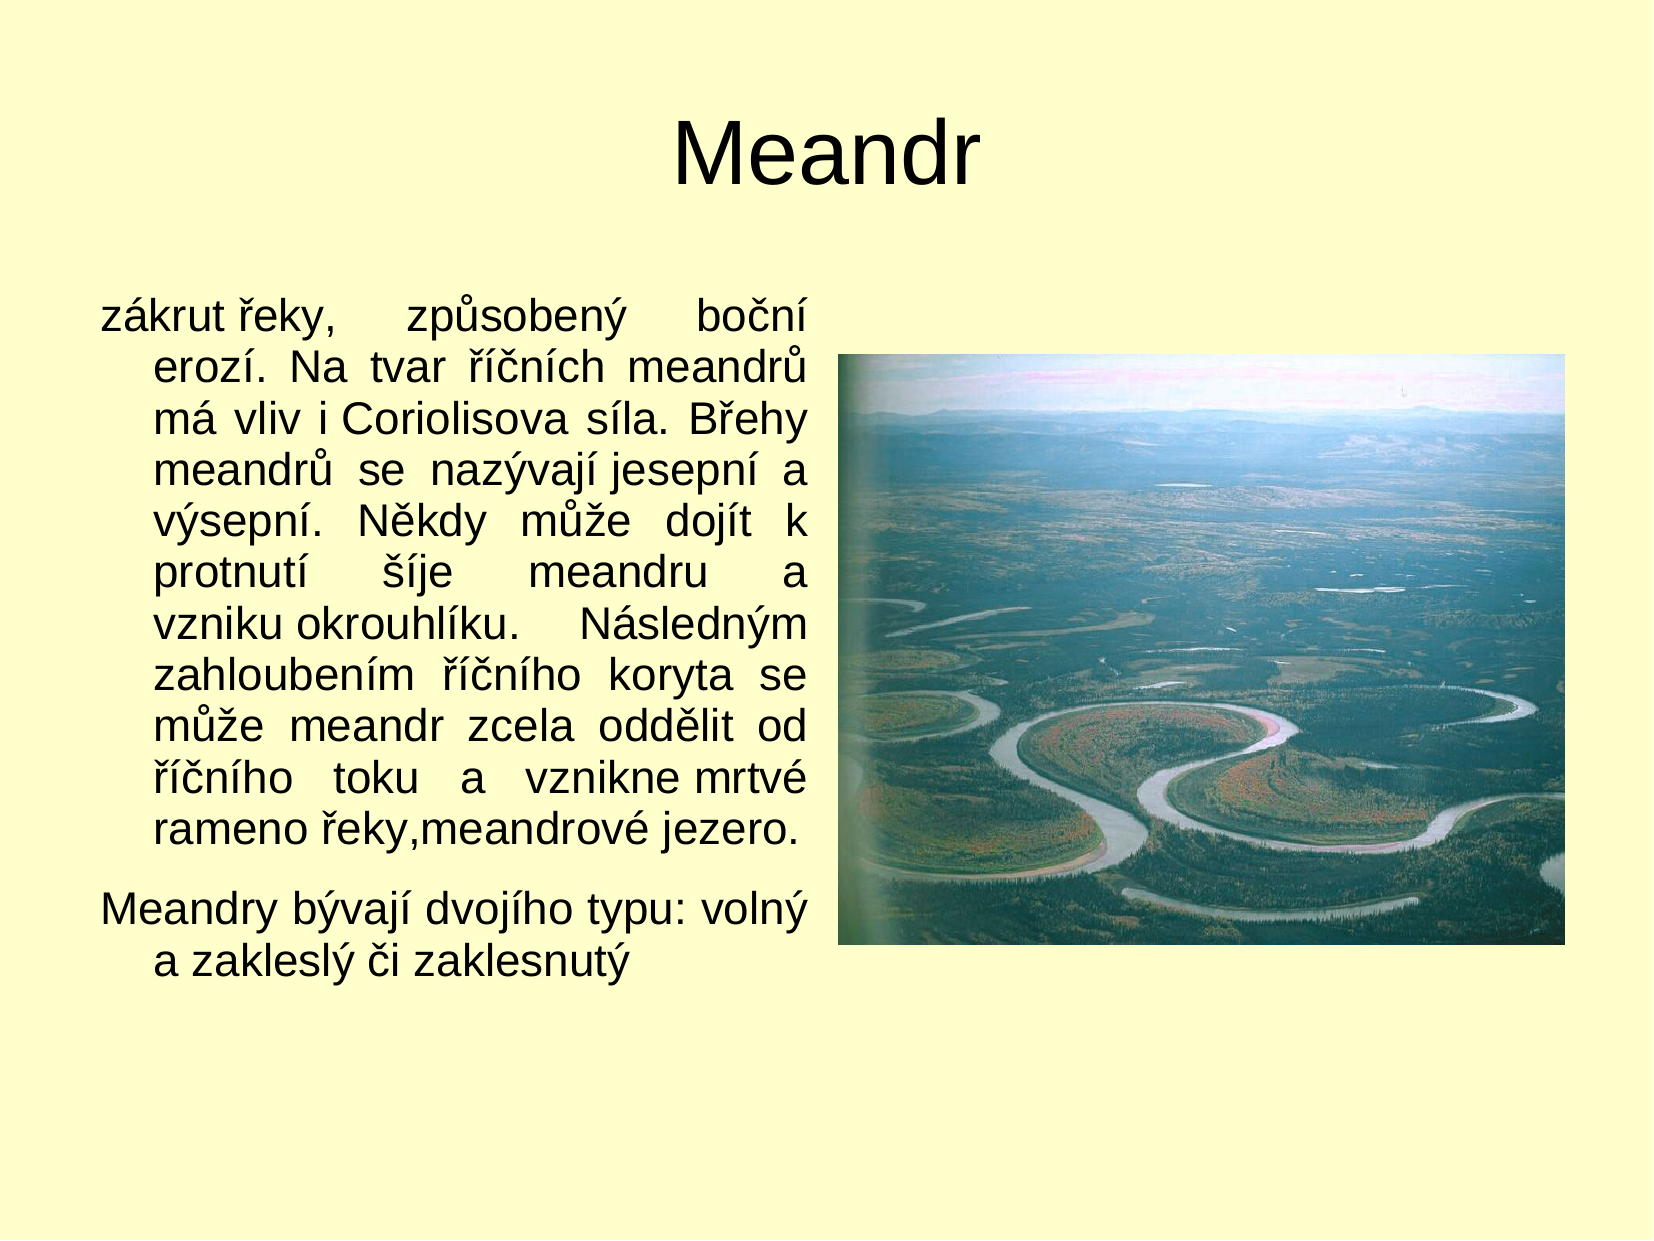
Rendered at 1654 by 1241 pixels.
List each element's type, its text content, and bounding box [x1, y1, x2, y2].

picture [838, 354, 1565, 945]
title Meandr [82, 49, 1571, 257]
list zákrut řeky, způsobený boční erozí. Na tvar říčních meandrů má vliv i Coriolisova síla. Břehy meandrů se nazývají jesepní a výsepní. Někdy může dojít k protnutí šíje meandru a vzniku okrouhlíku. Následným zahloubením říčního koryta se může meandr zcela oddělit od říčního toku a vznikne mrtvé rameno řeky,meandrové jezero. Meandry bývají dvojího typu: volný a zakleslý či zaklesnutý [82, 290, 809, 1109]
